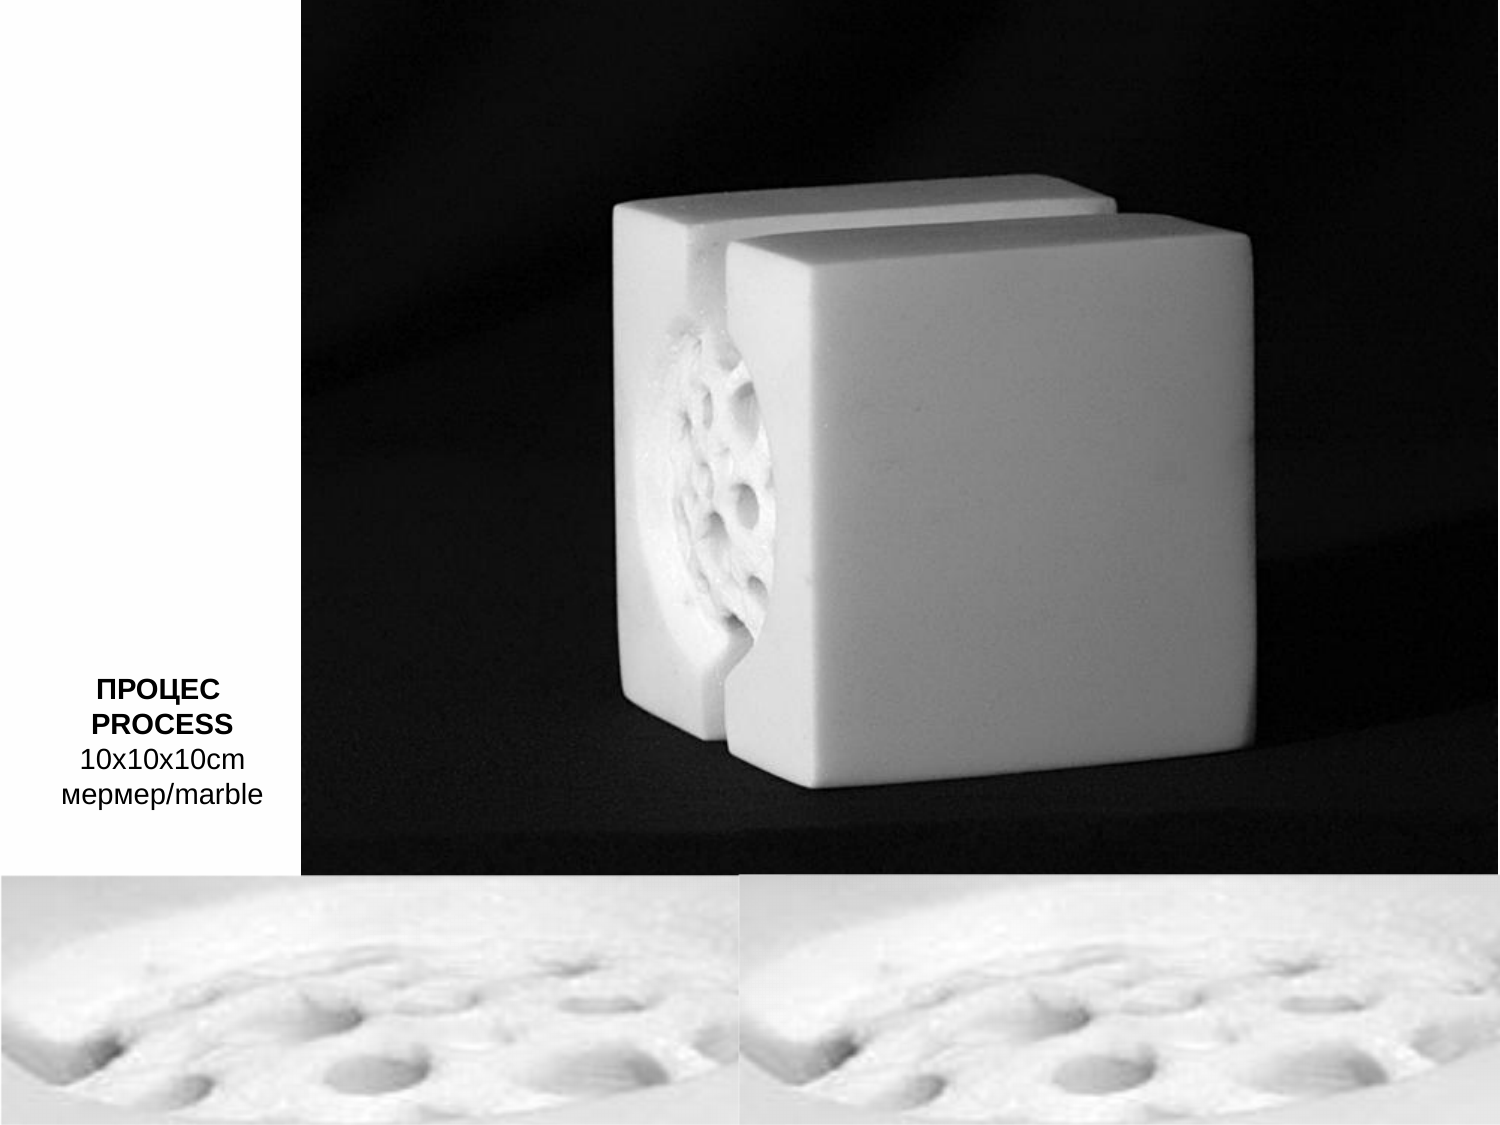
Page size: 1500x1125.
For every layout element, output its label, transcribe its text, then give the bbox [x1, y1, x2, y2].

text_box ПРОЦЕС PROCESS 10х10х10cm мермер/marble [45, 663, 280, 820]
picture [0, 0, 1500, 1125]
